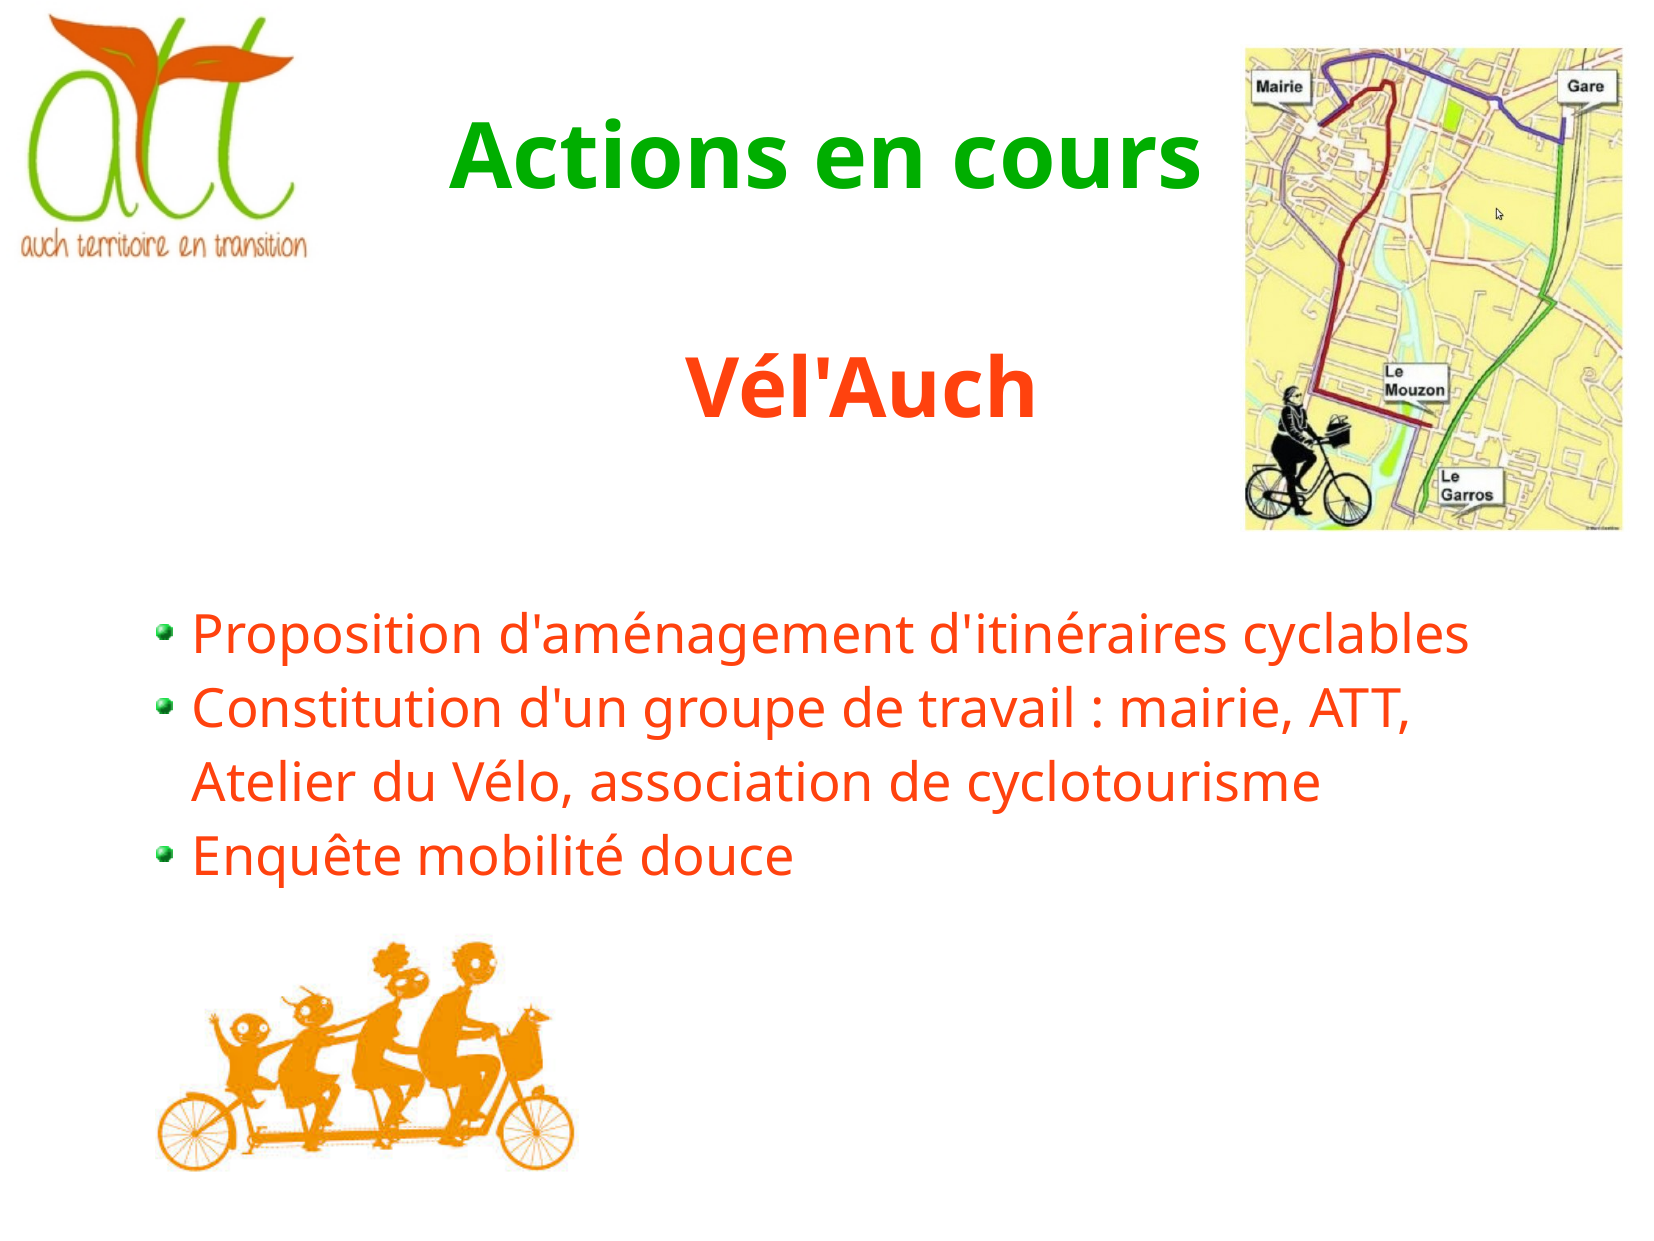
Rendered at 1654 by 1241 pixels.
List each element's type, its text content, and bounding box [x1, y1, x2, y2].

text_box Proposition d'aménagement d'itinéraires cyclables Constitution d'un groupe de travail : mairie, ATT, Atelier du Vélo, association de cyclotourisme Enquête mobilité douce [141, 587, 1560, 898]
picture [6, 1, 319, 272]
picture [1240, 44, 1630, 532]
title Actions en cours [319, 49, 1240, 257]
text_box Vél'Auch [531, 320, 1193, 449]
picture [155, 909, 579, 1201]
